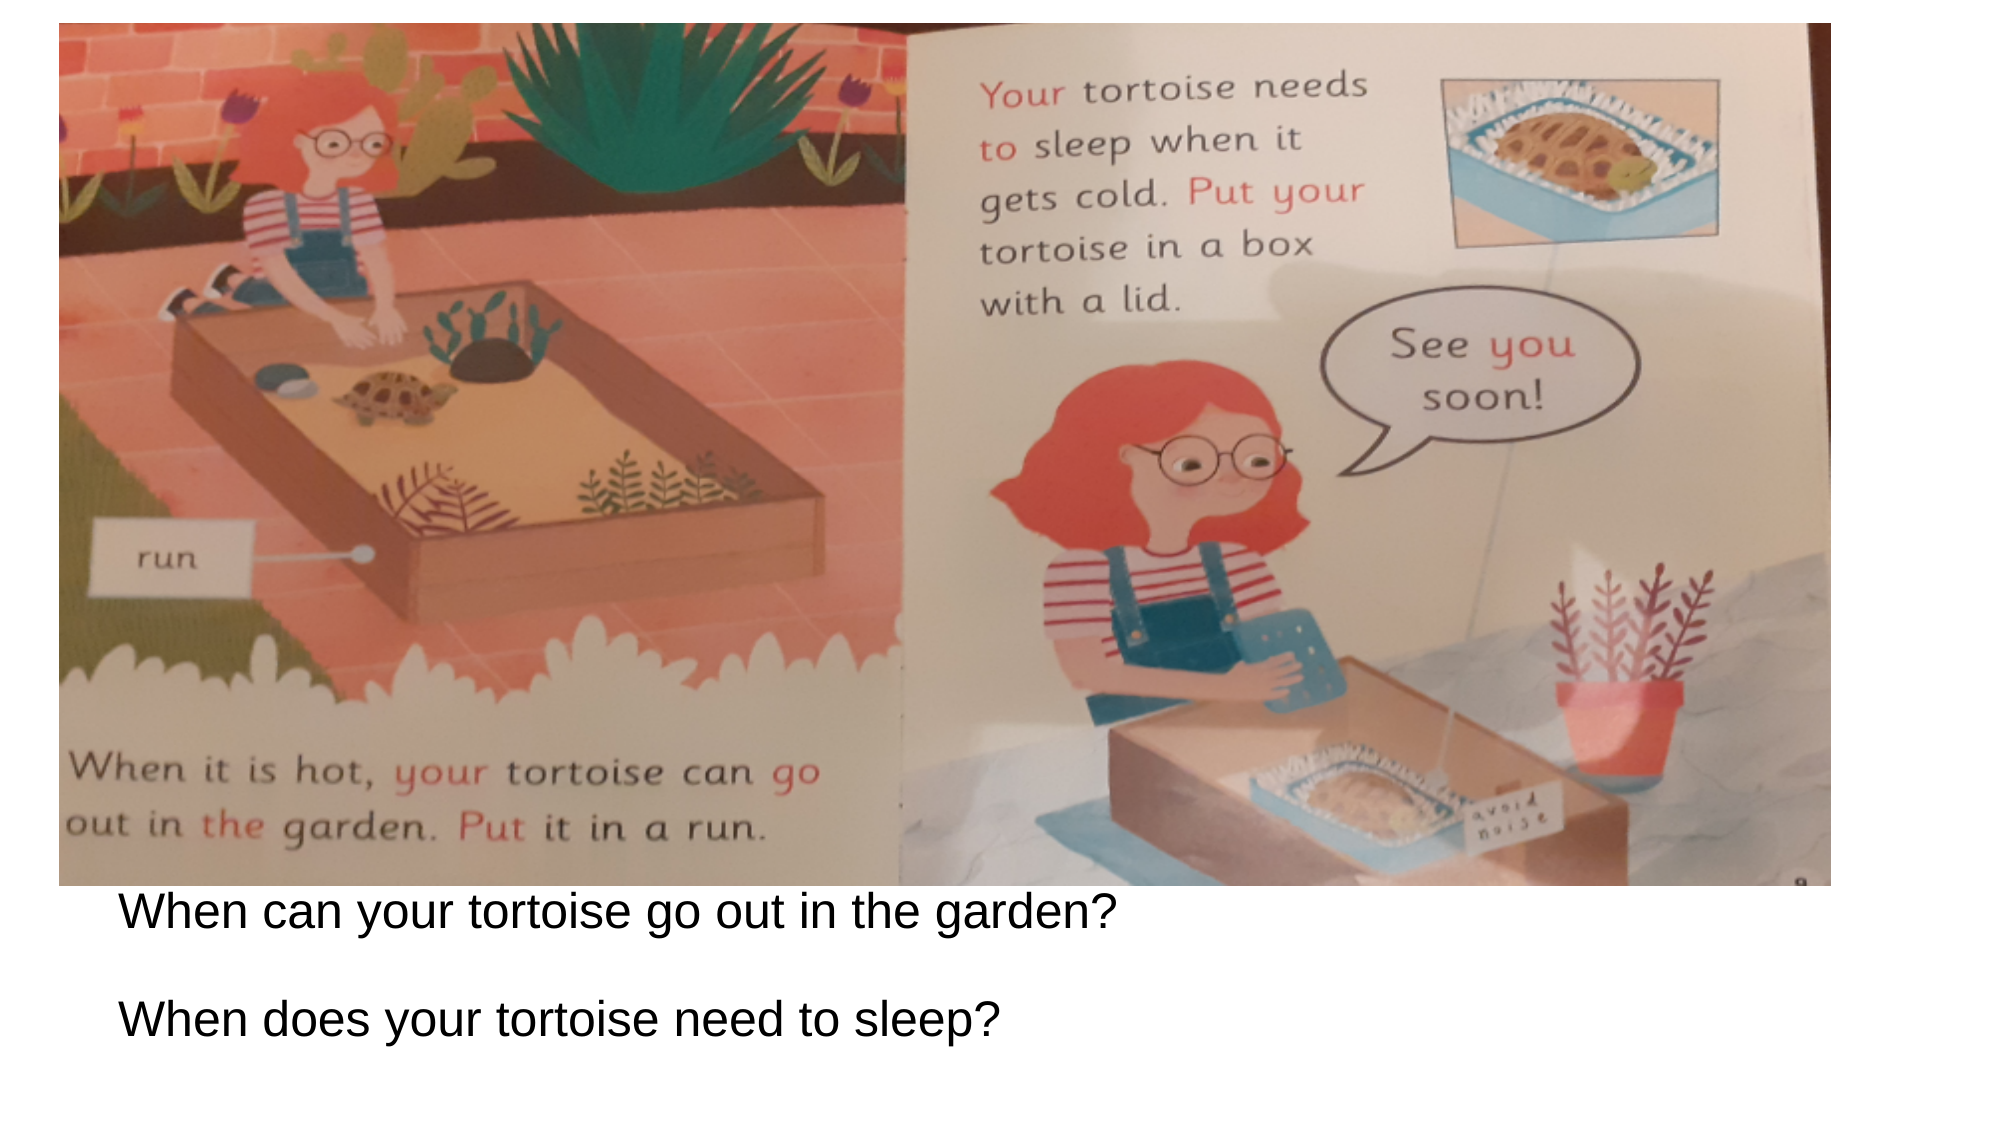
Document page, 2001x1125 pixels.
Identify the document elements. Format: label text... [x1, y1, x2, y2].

title When can your tortoise go out in the garden? When does your tortoise need to sleep? [118, 857, 1844, 1075]
picture [59, 23, 1831, 886]
